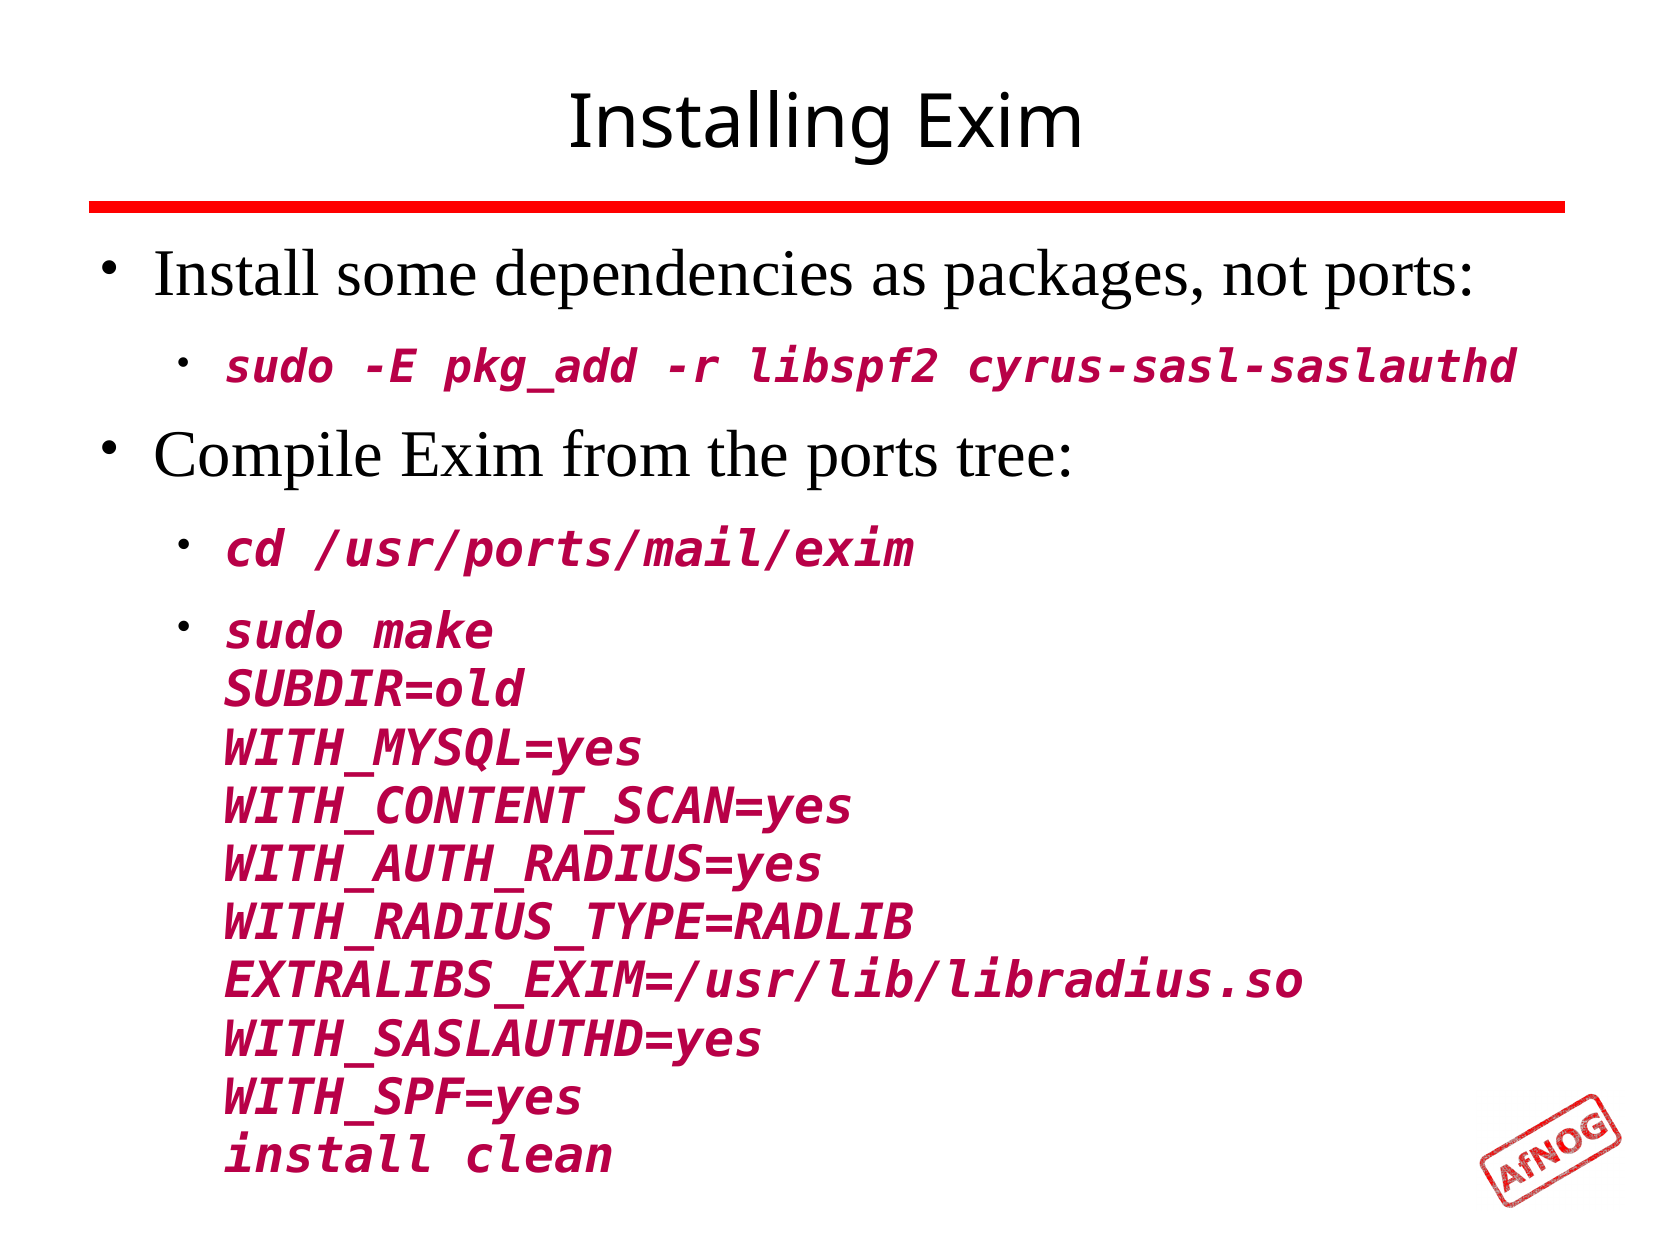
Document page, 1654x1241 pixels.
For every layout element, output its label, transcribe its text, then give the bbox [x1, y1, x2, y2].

picture [1476, 1090, 1625, 1211]
title Installing Exim [88, 29, 1565, 207]
list Install some dependencies as packages, not ports: sudo -E pkg_add -r libspf2 cyrus-sasl-saslauthd Compile Exim from the ports tree: cd /usr/ports/mail/exim sudo make SUBDIR=old WITH_MYSQL=yes WITH_CONTENT_SCAN=yes WITH_AUTH_RADIUS=yes WITH_RADIUS_TYPE=RADLIB EXTRALIBS_EXIM=/usr/lib/libradius.so WITH_SASLAUTHD=yes WITH_SPF=yes install clean [82, 236, 1571, 1185]
